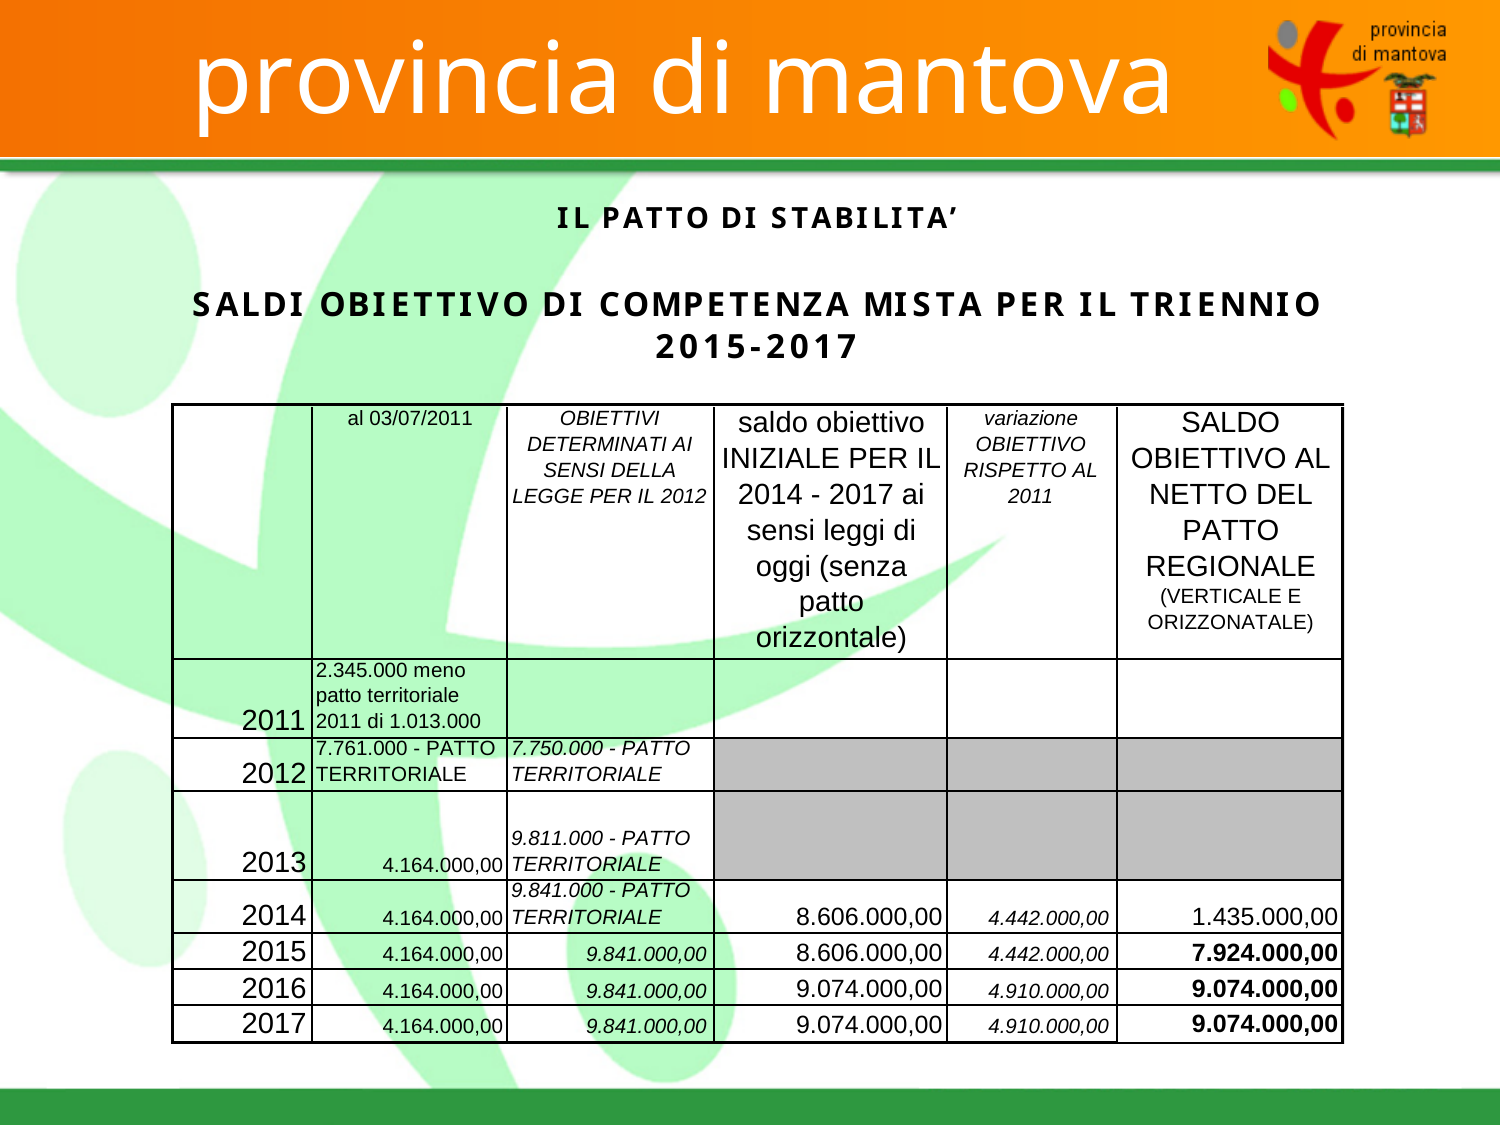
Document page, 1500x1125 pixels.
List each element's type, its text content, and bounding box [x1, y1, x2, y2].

picture [1267, 15, 1452, 142]
text_box provincia di mantova [176, 5, 1205, 142]
picture [0, 157, 1500, 1125]
